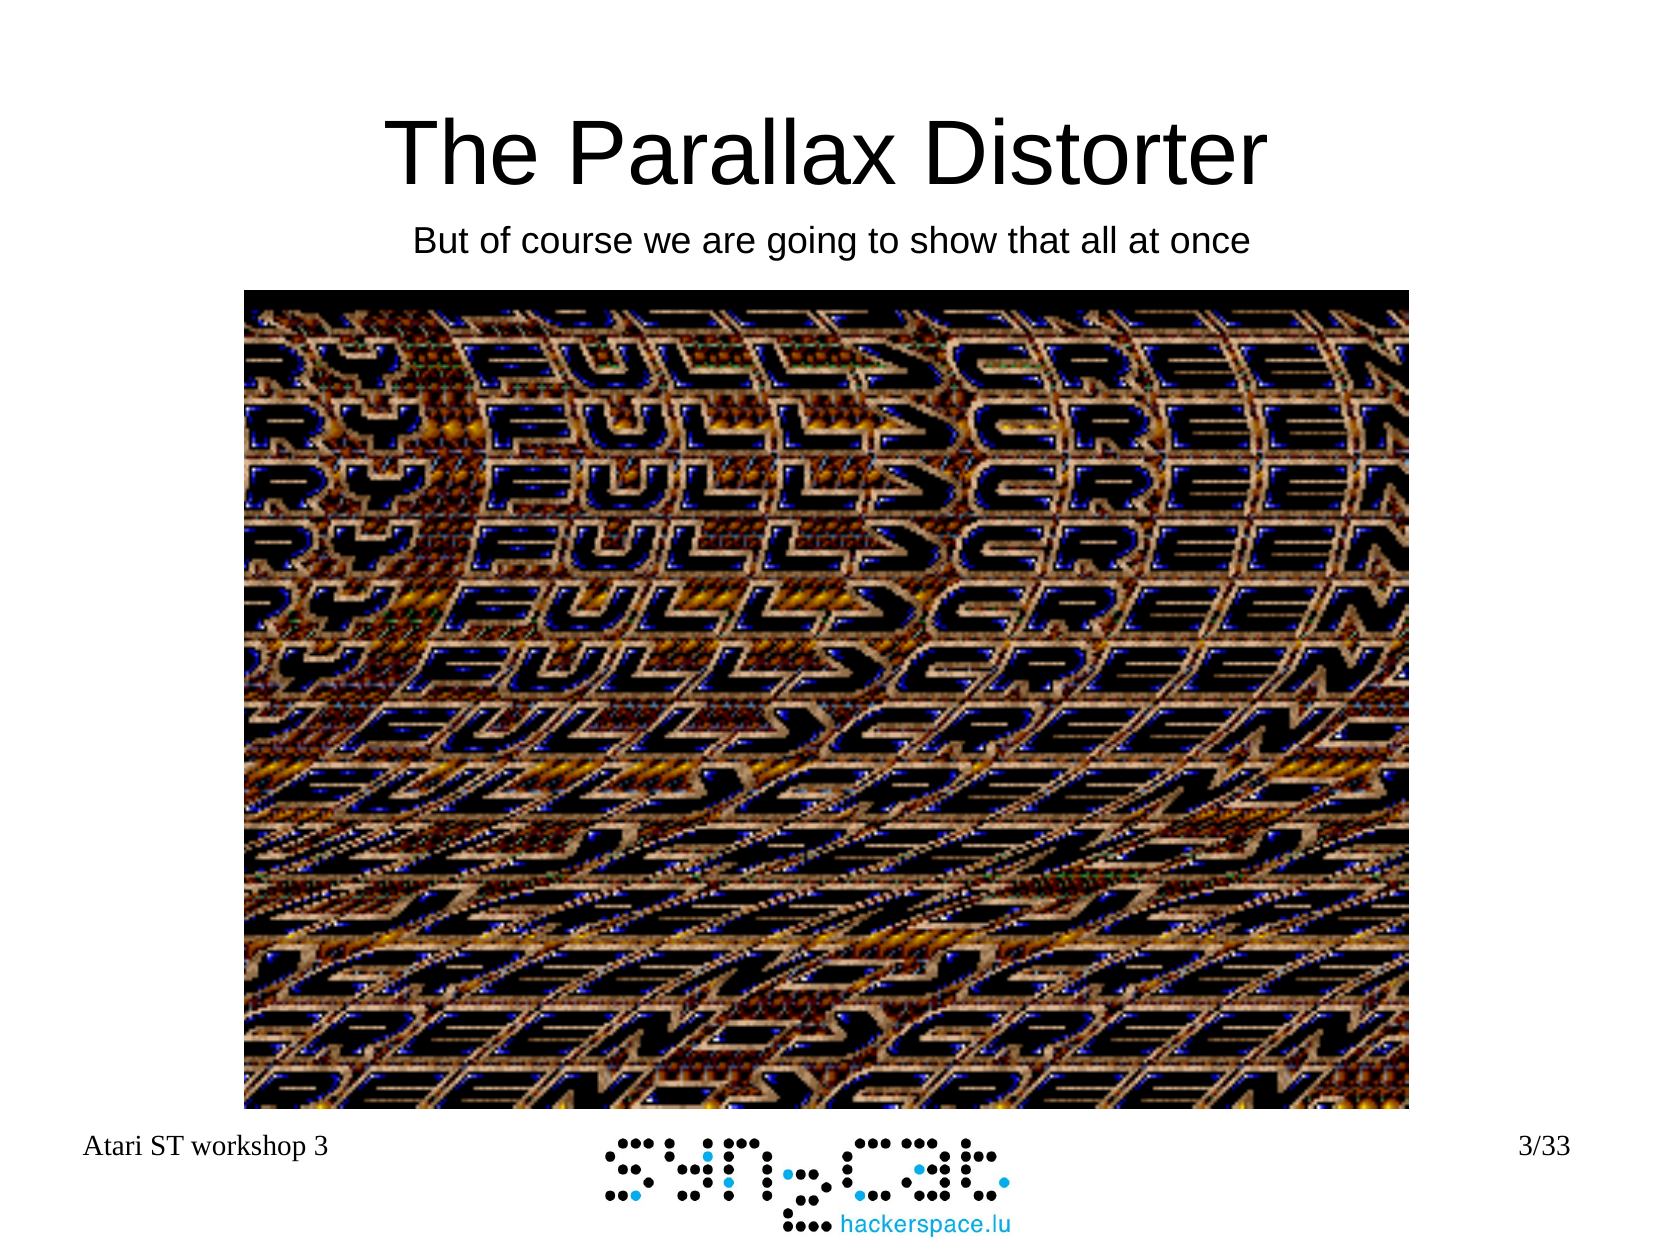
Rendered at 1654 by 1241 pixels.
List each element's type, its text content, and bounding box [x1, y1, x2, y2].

picture [600, 1124, 1025, 1241]
text_box But of course we are going to show that all at once [397, 212, 1265, 269]
picture [244, 290, 1409, 1109]
title The Parallax Distorter [82, 49, 1571, 257]
